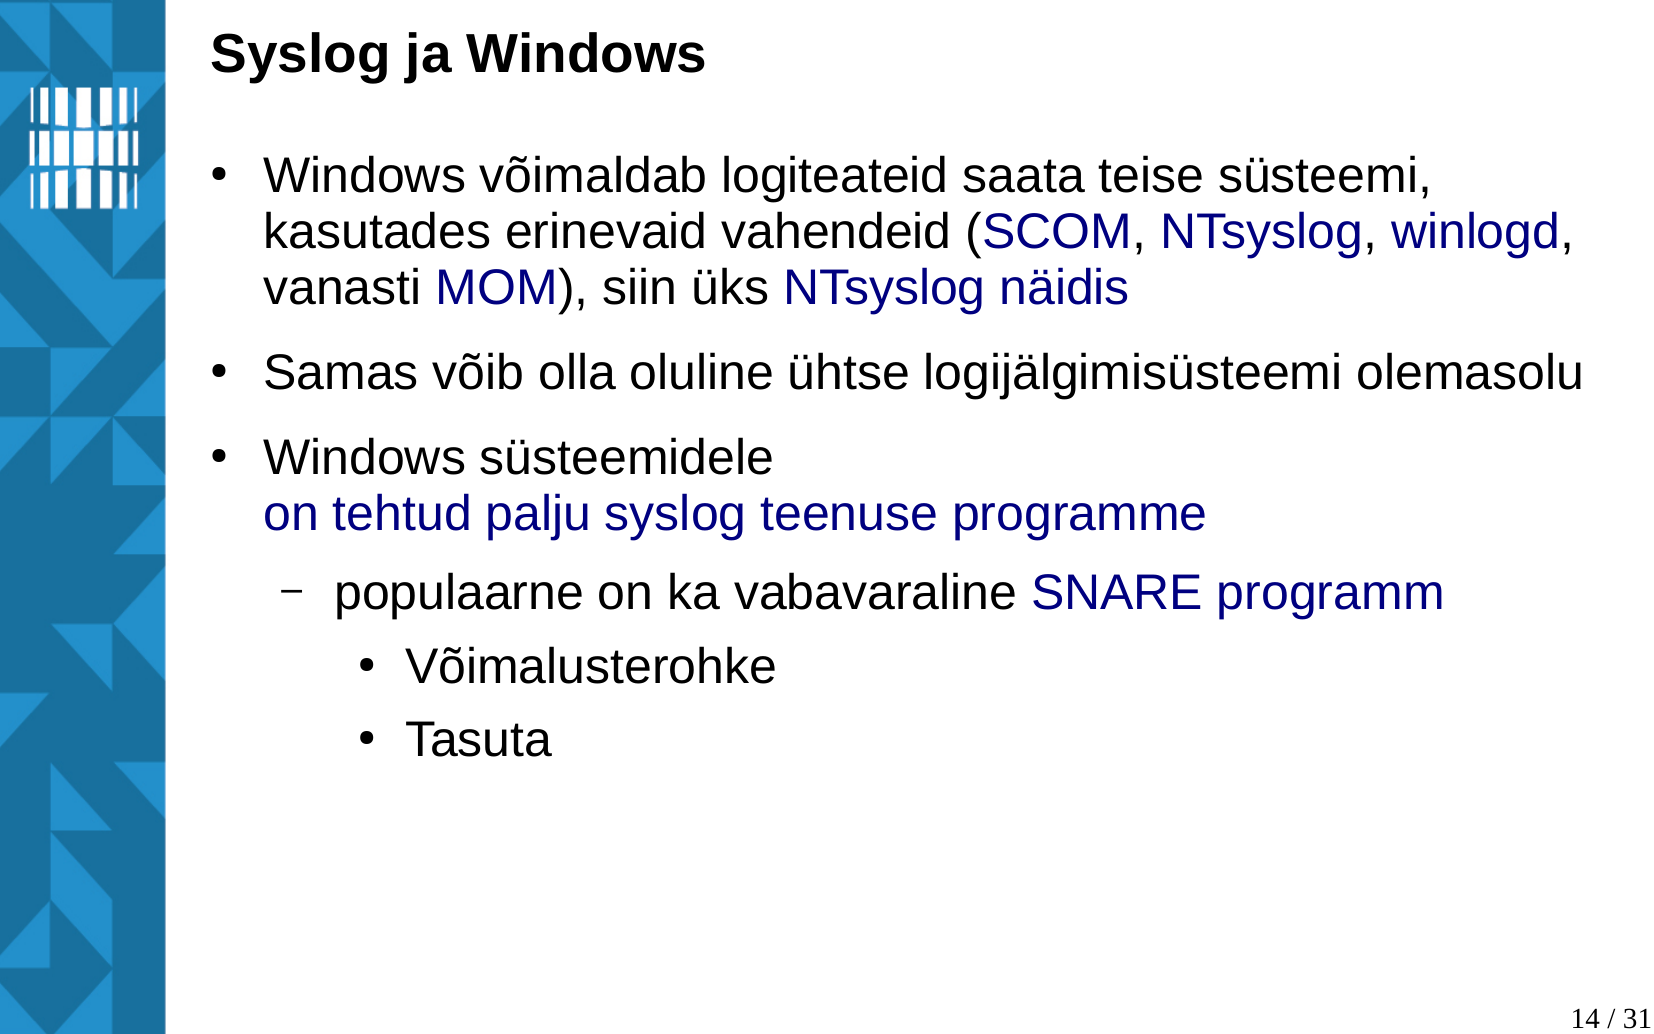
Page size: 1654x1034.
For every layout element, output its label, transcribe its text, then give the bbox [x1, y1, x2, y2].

list Windows võimaldab logiteateid saata teise süsteemi, kasutades erinevaid vahendeid (SCOM, NTsyslog, winlogd, vanasti MOM), siin üks NTsyslog näidis Samas võib olla oluline ühtse logijälgimisüsteemi olemasolu Windows süsteemidele on tehtud palju syslog teenuse programme populaarne on ka vabavaraline SNARE programm Võimalusterohke Tasuta [192, 147, 1625, 866]
title Syslog ja Windows [210, 11, 1554, 95]
